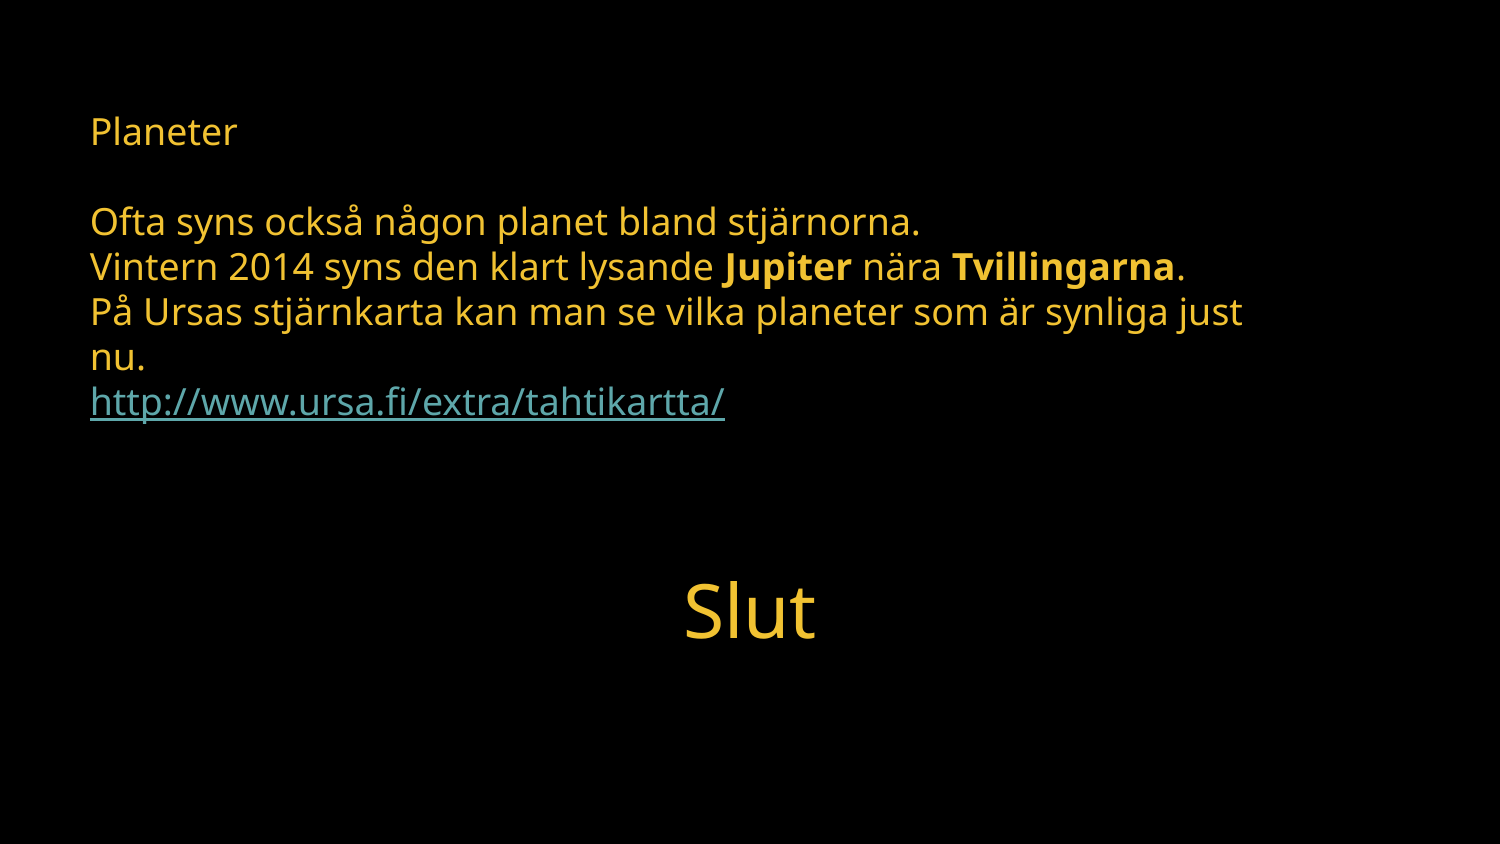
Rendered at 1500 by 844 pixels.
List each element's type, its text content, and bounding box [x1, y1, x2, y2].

text_box Planeter Ofta syns också någon planet bland stjärnorna. Vintern 2014 syns den klart lysande Jupiter nära Tvillingarna. På Ursas stjärnkarta kan man se vilka planeter som är synliga just nu. http://www.ursa.fi/extra/tahtikartta/ Slut [75, 92, 1425, 751]
